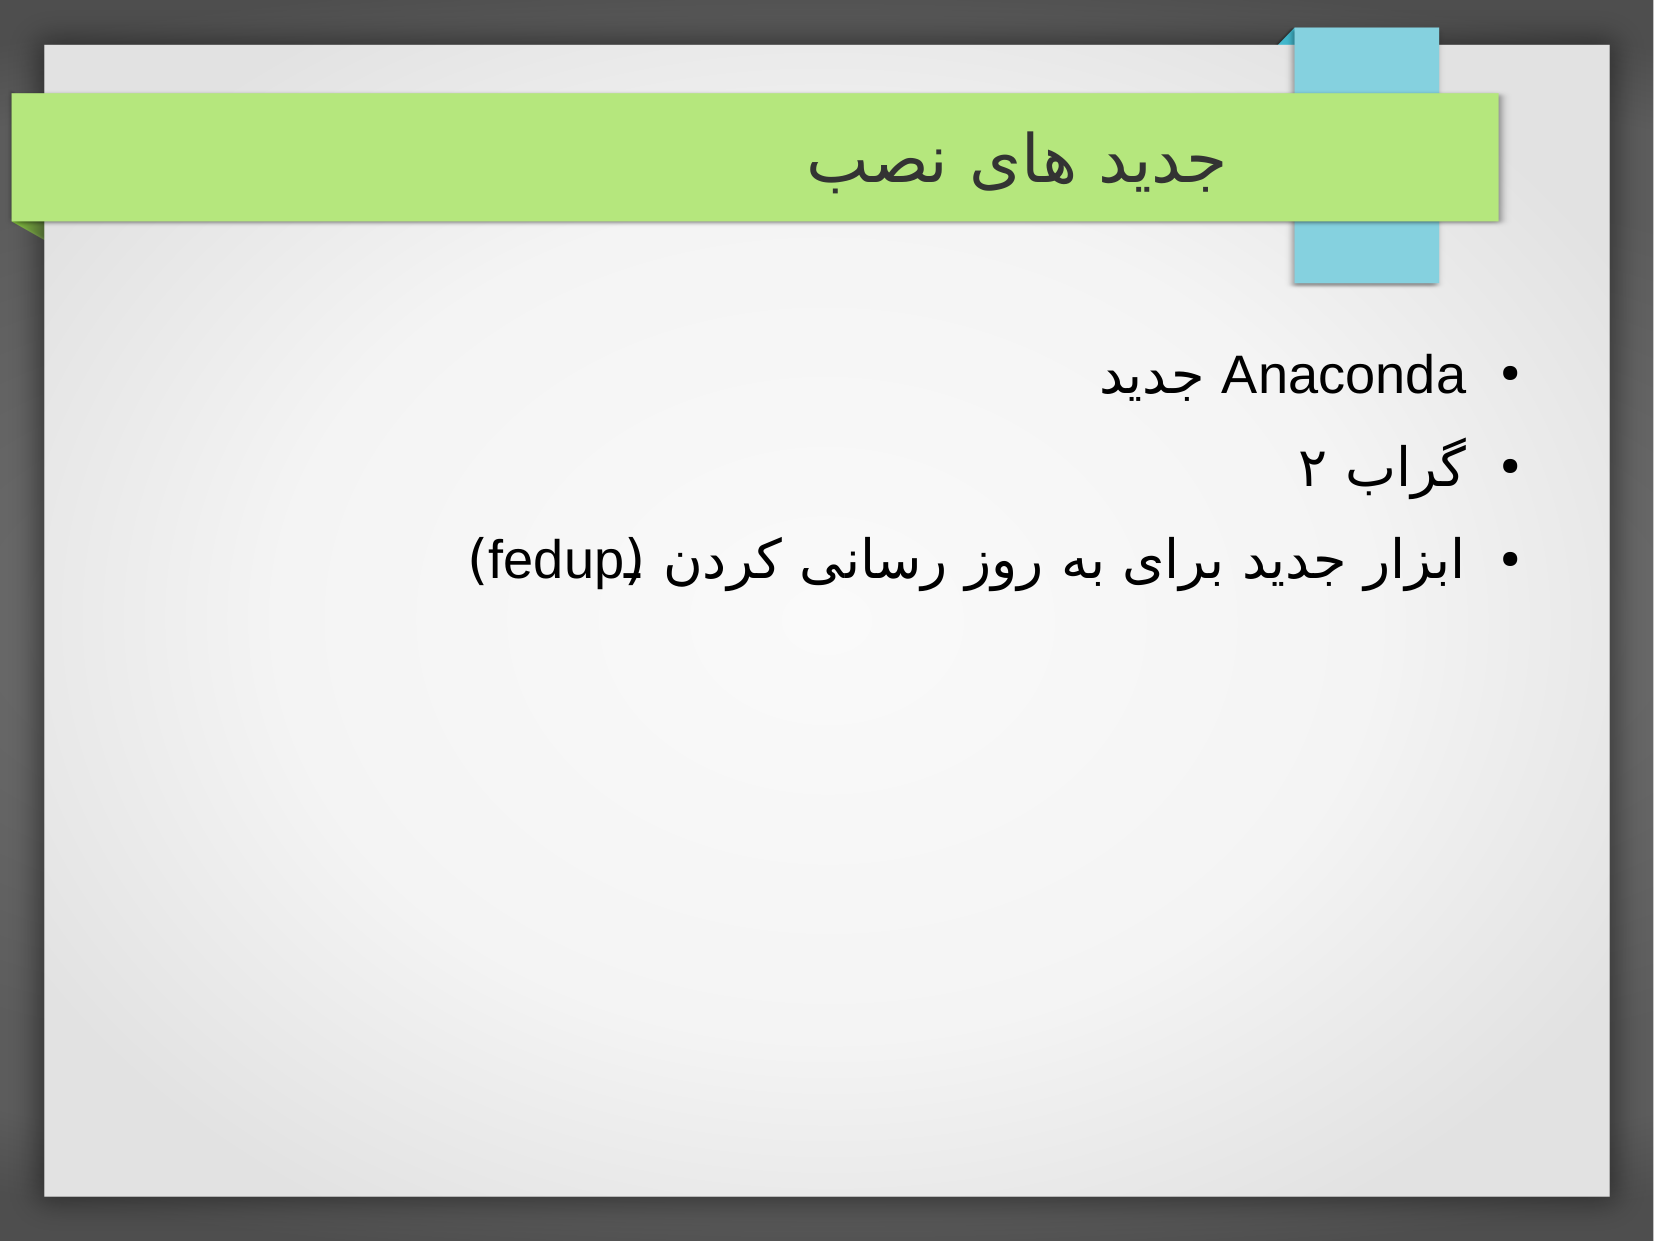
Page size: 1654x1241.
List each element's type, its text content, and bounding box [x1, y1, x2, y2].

picture [0, 0, 1654, 1241]
list Anaconda جدید گراب ۲ ابزار جدید برای به روز رسانی کردن (fedup) [82, 343, 1538, 1063]
title جدید های نصب [70, 106, 1229, 213]
